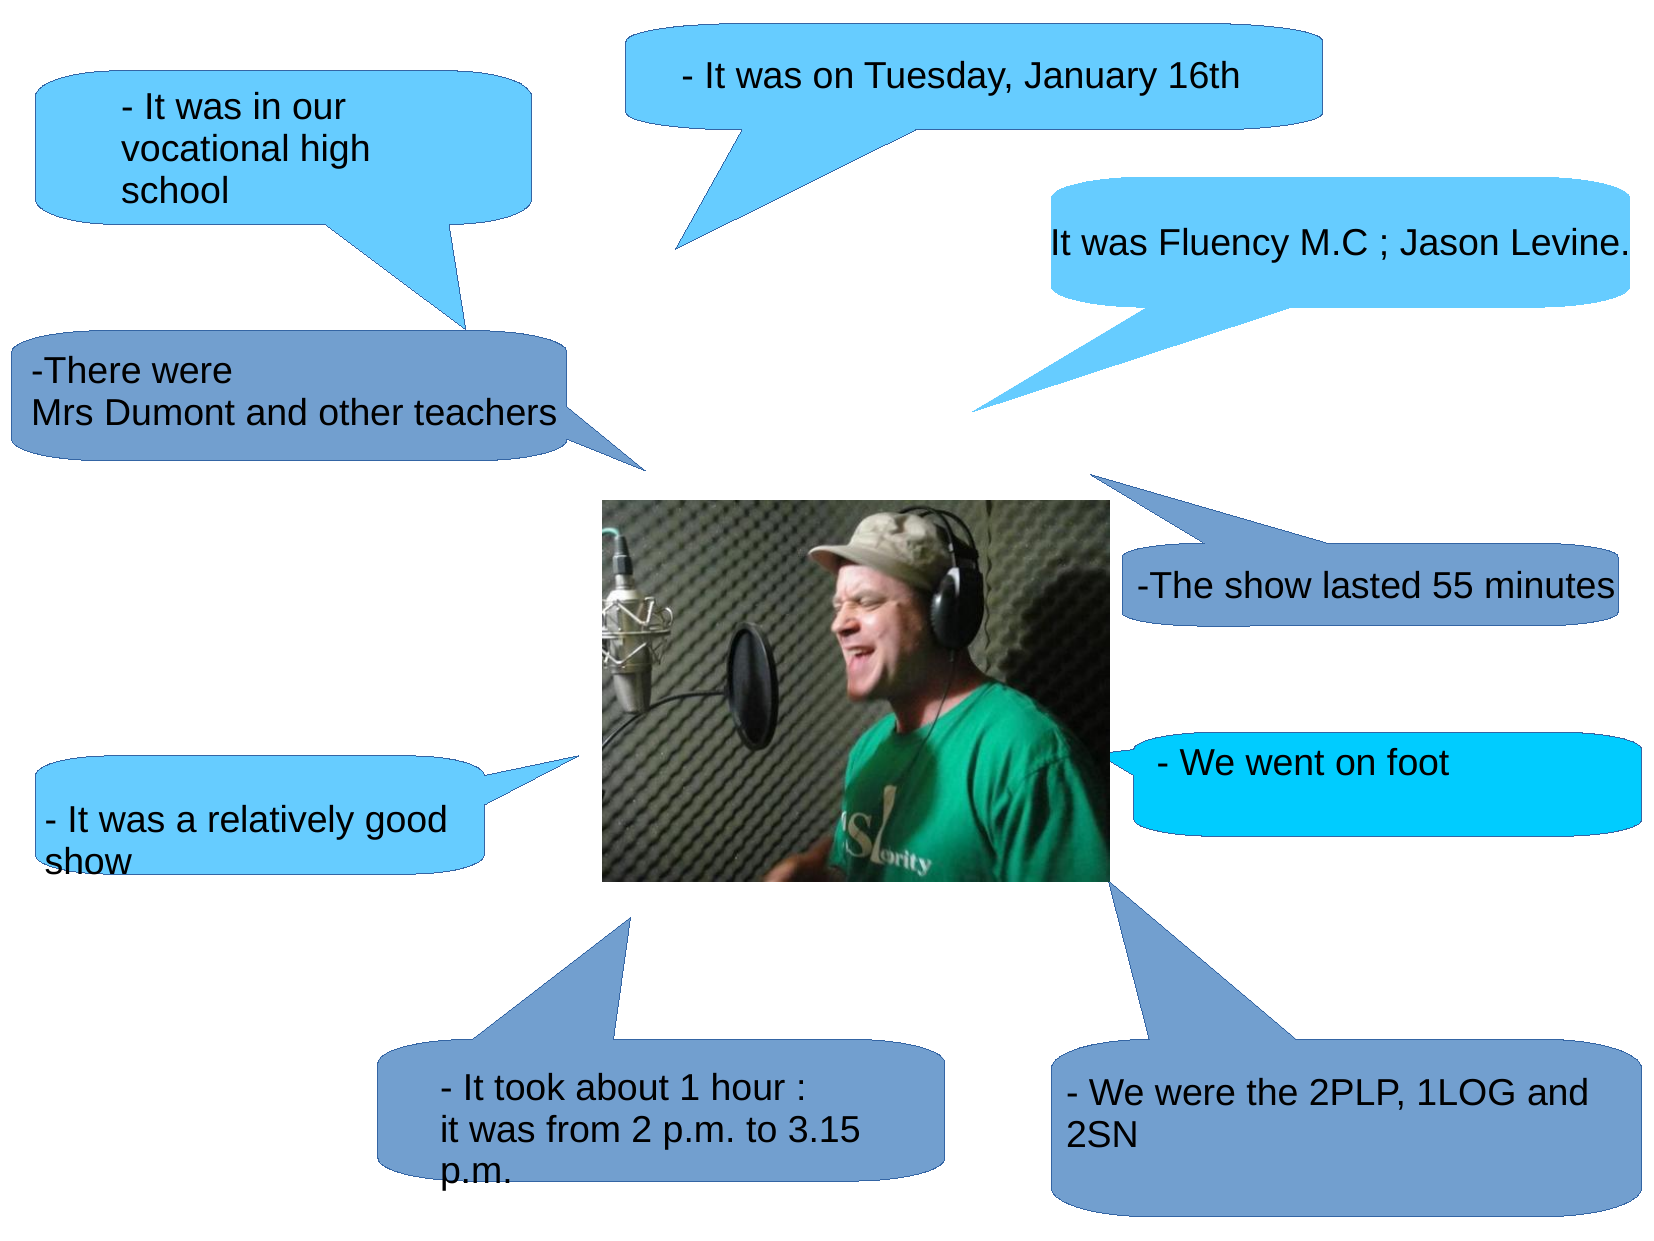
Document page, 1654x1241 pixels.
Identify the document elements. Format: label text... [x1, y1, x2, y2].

text_box - It was in our vocational high school [106, 78, 497, 178]
text_box [1123, 615, 1617, 627]
text_box - It was a relatively good show [29, 791, 485, 849]
text_box - It took about 1 hour : it was from 2 p.m. to 3.15 p.m. [425, 1058, 945, 1205]
text_box [11, 345, 1016, 1241]
text_box - It was on Tuesday, January 16th [666, 47, 1264, 105]
text_box [1071, 1205, 1622, 1217]
text_box [625, 23, 1323, 250]
text_box [22, 70, 556, 342]
text_box [1110, 732, 1642, 837]
picture [602, 500, 1110, 882]
text_box - We went on foot [1141, 734, 1571, 815]
text_box - We were the 2PLP, 1LOG and 2SN [1051, 1063, 1654, 1205]
text_box It was Fluency M.C ; Jason Levine. [972, 177, 1630, 412]
text_box -The show lasted 55 minutes [1122, 557, 1631, 615]
text_box -There were Mrs Dumont and other teachers [16, 342, 591, 442]
text_box [1053, 881, 1640, 1063]
text_box [1090, 474, 1619, 557]
